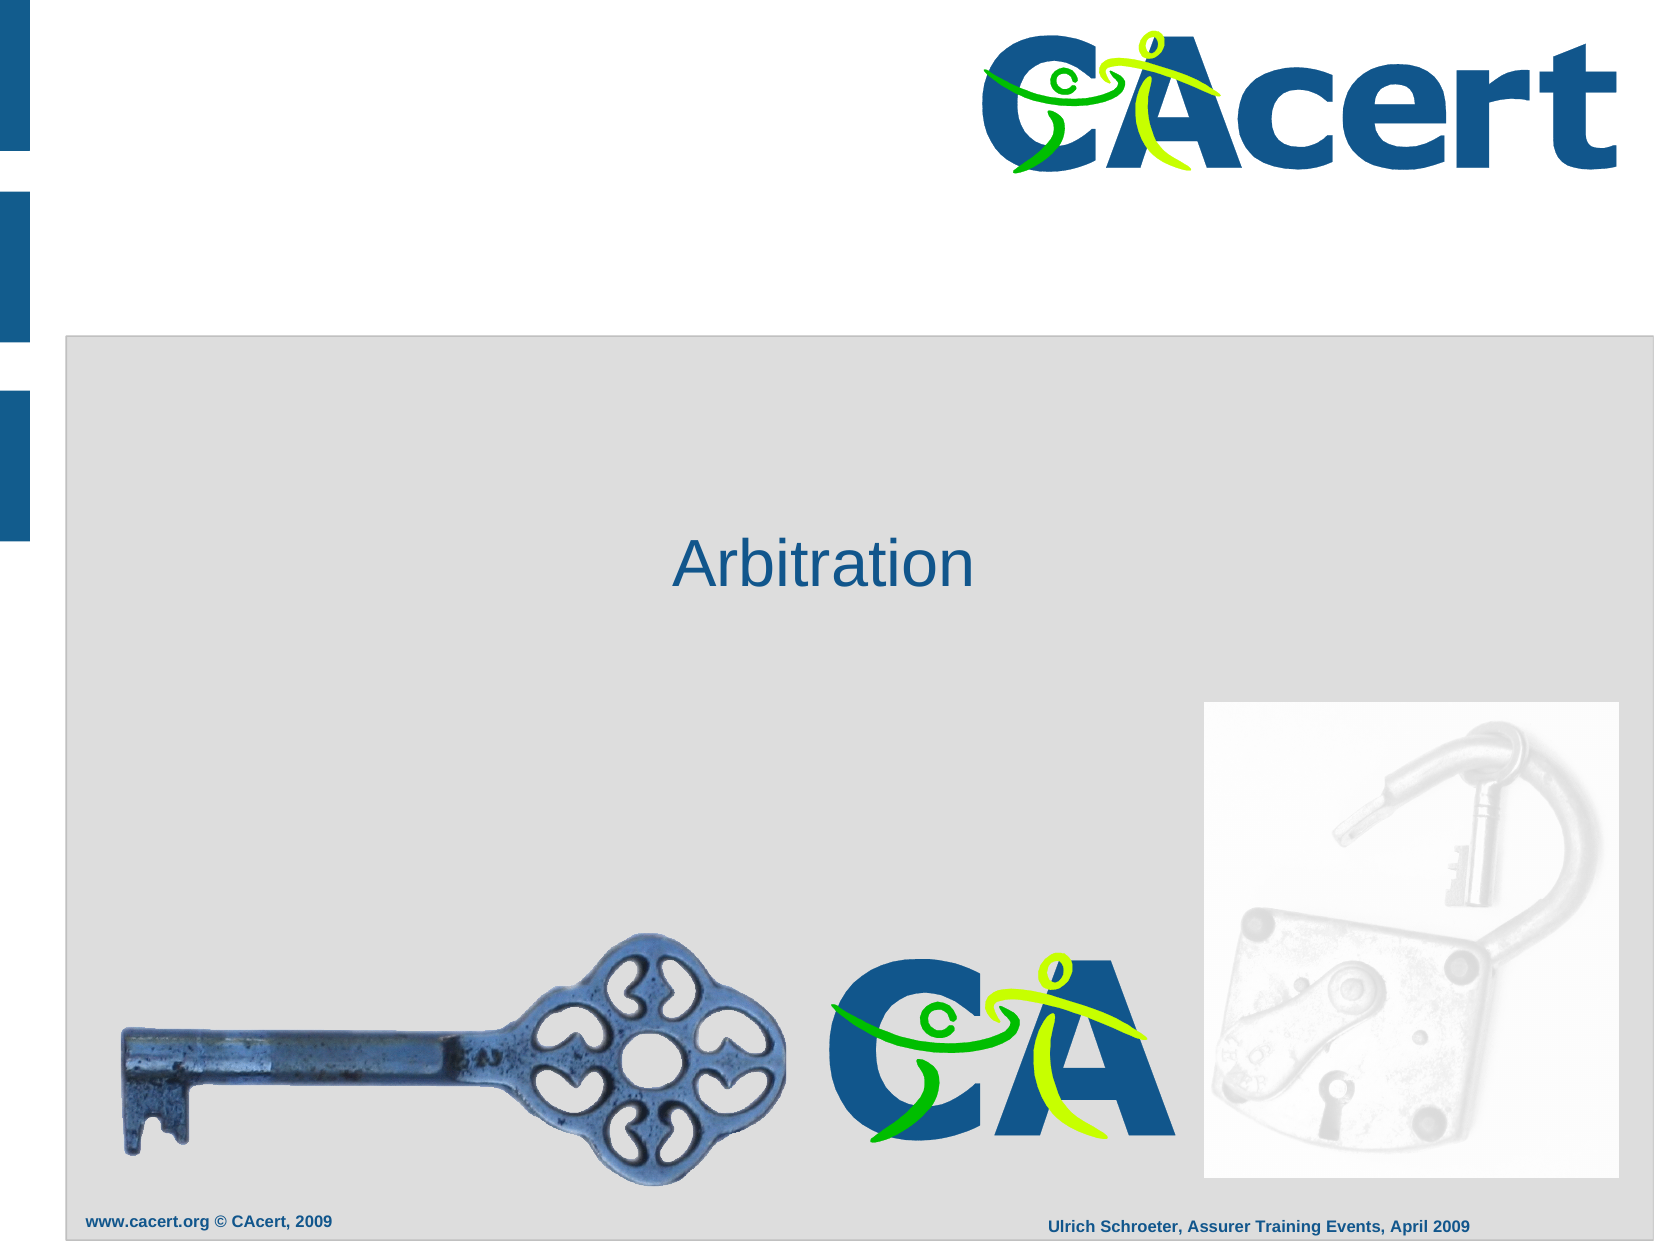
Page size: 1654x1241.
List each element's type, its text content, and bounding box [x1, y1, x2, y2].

picture [1204, 702, 1619, 1178]
picture [106, 915, 800, 1203]
picture [826, 950, 1177, 1145]
title Arbitration [118, 442, 1530, 601]
